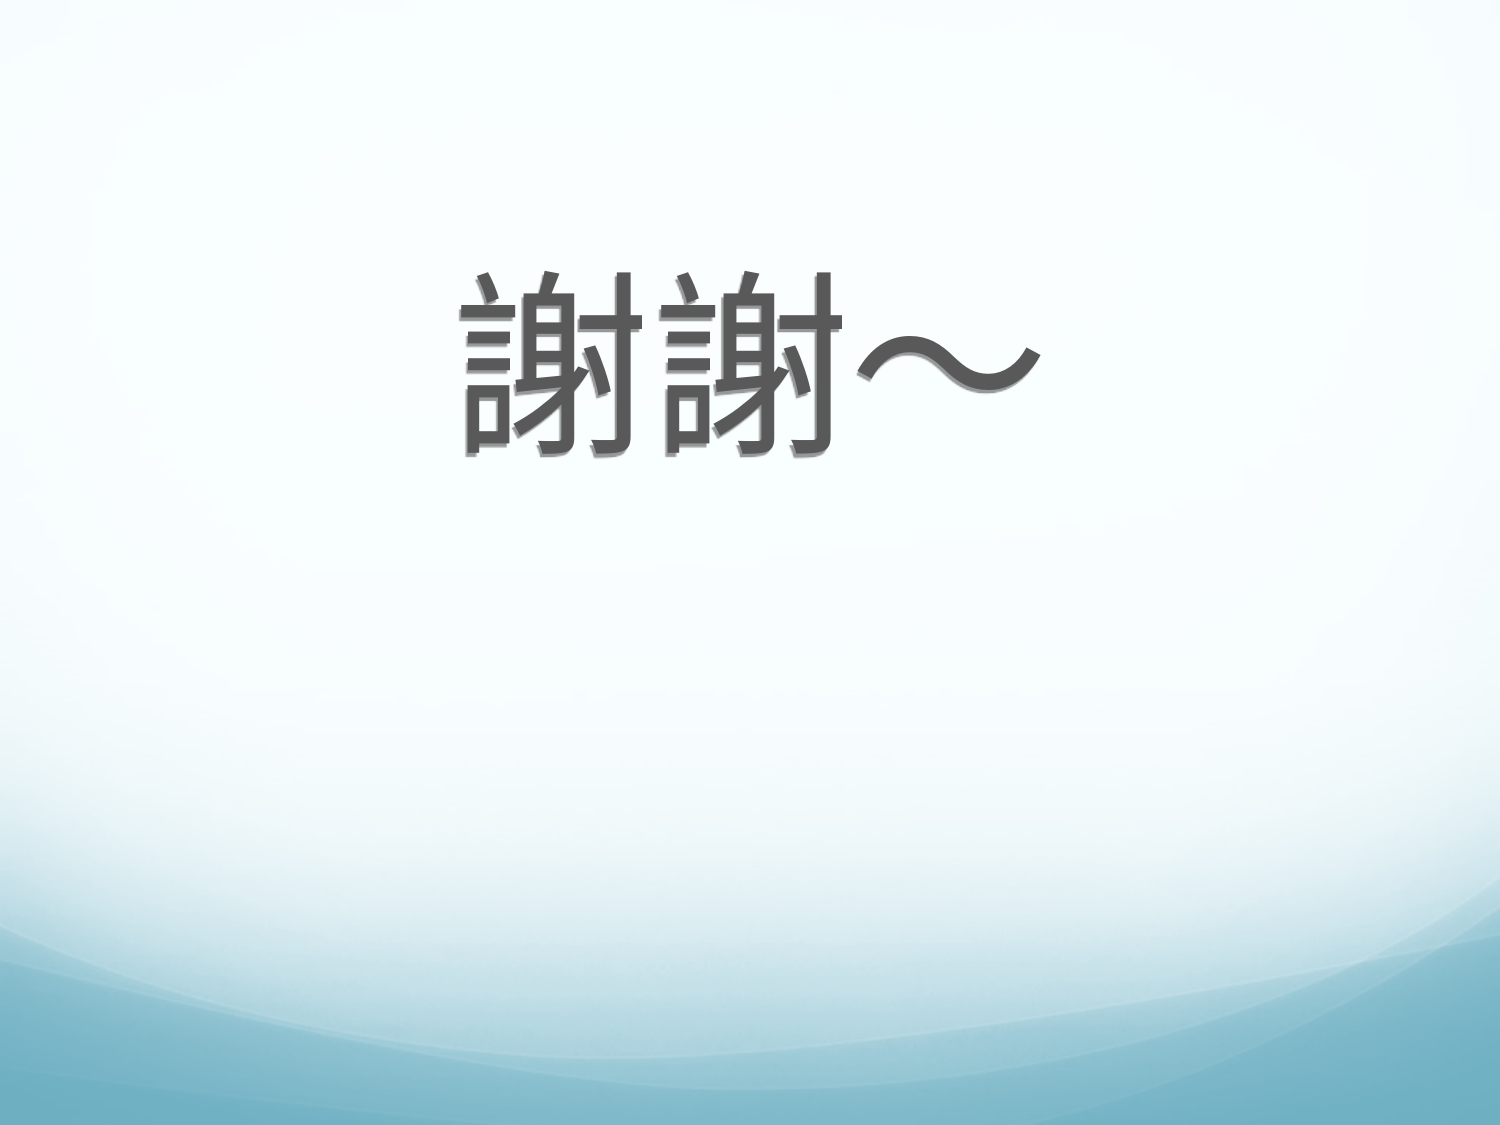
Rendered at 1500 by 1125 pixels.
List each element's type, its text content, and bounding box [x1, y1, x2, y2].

list 謝謝～ [64, 232, 1436, 1036]
